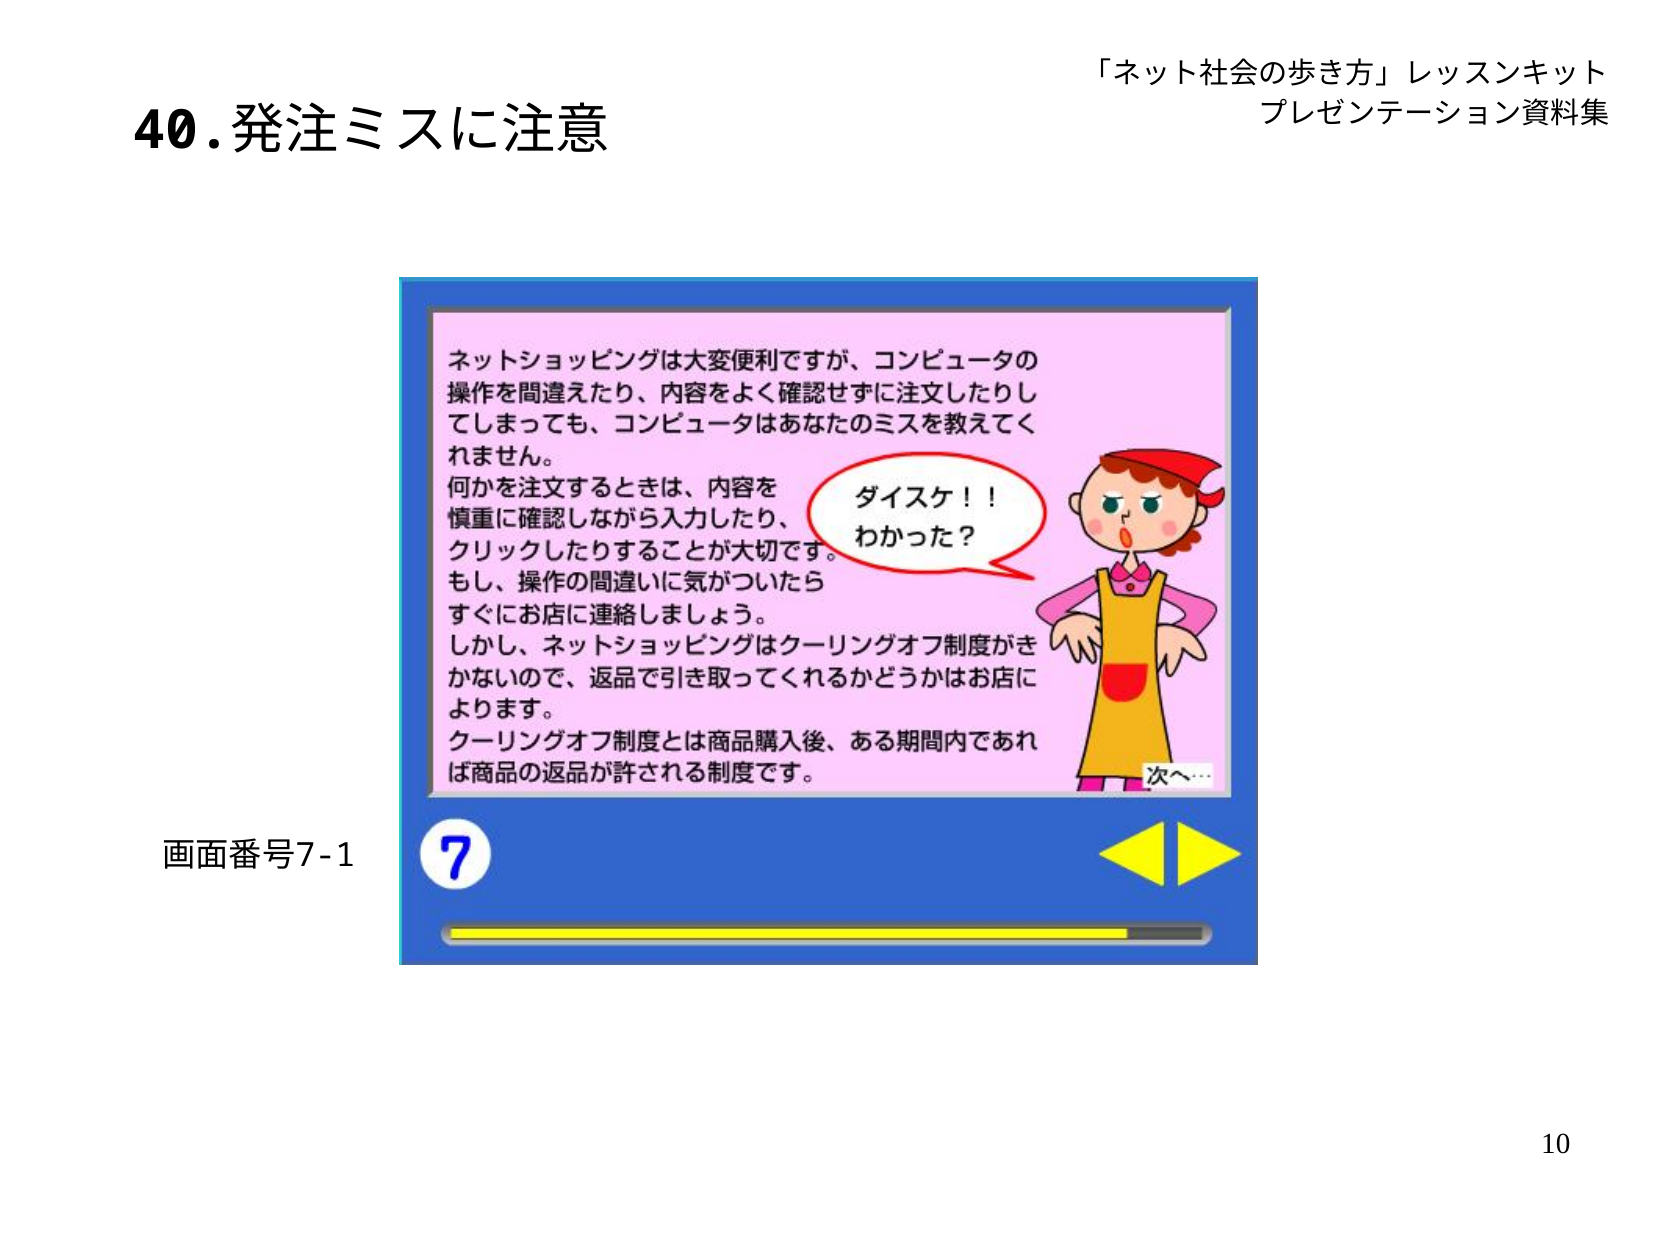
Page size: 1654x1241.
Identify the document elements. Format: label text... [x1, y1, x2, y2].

text_box 画面番号7-1 [147, 826, 384, 882]
picture [399, 277, 1258, 965]
text_box 40.発注ミスに注意 [118, 88, 1241, 169]
text_box 「ネット社会の歩き方」レッスンキット プレゼンテーション資料集 [1062, 44, 1625, 139]
